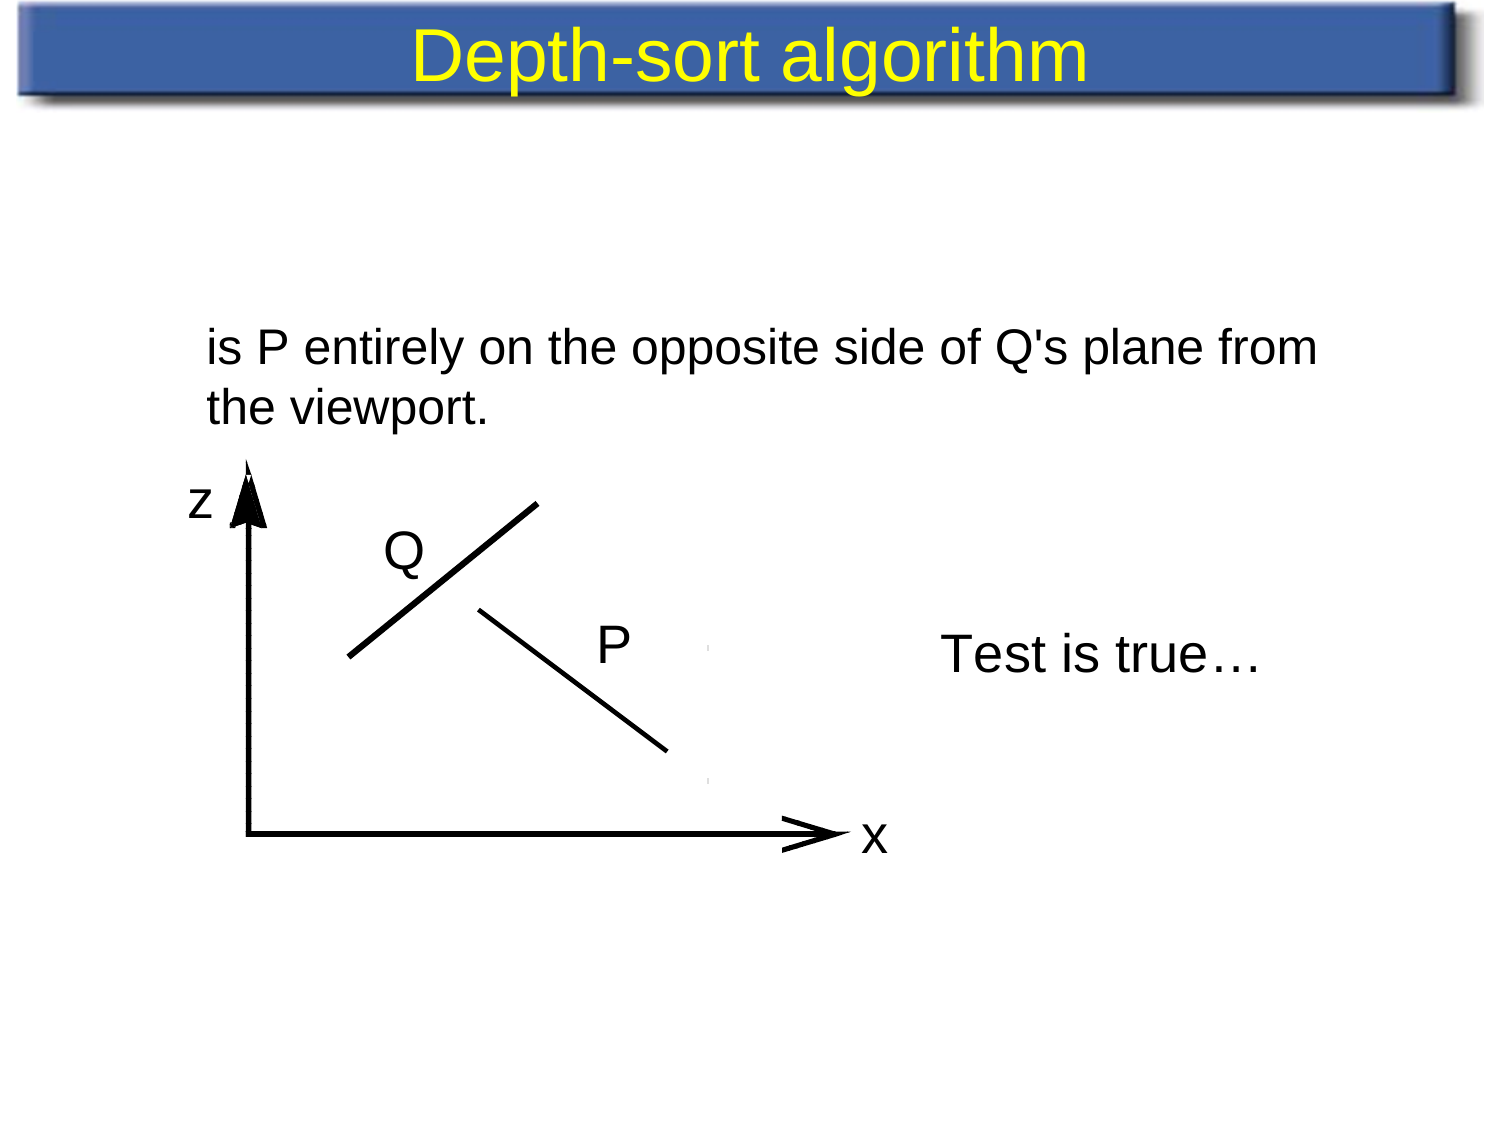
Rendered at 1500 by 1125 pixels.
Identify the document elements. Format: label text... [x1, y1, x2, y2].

text_box x [861, 799, 889, 865]
picture [16, 0, 1484, 113]
text_box P [596, 609, 633, 675]
text_box [229, 458, 852, 853]
text_box Q [383, 515, 427, 581]
text_box is P entirely on the opposite side of Q's plane from the viewport. [206, 314, 1329, 495]
text_box Test is true… [940, 618, 1264, 684]
title Depth-sort algorithm [75, 0, 1426, 105]
text_box z [187, 463, 215, 530]
